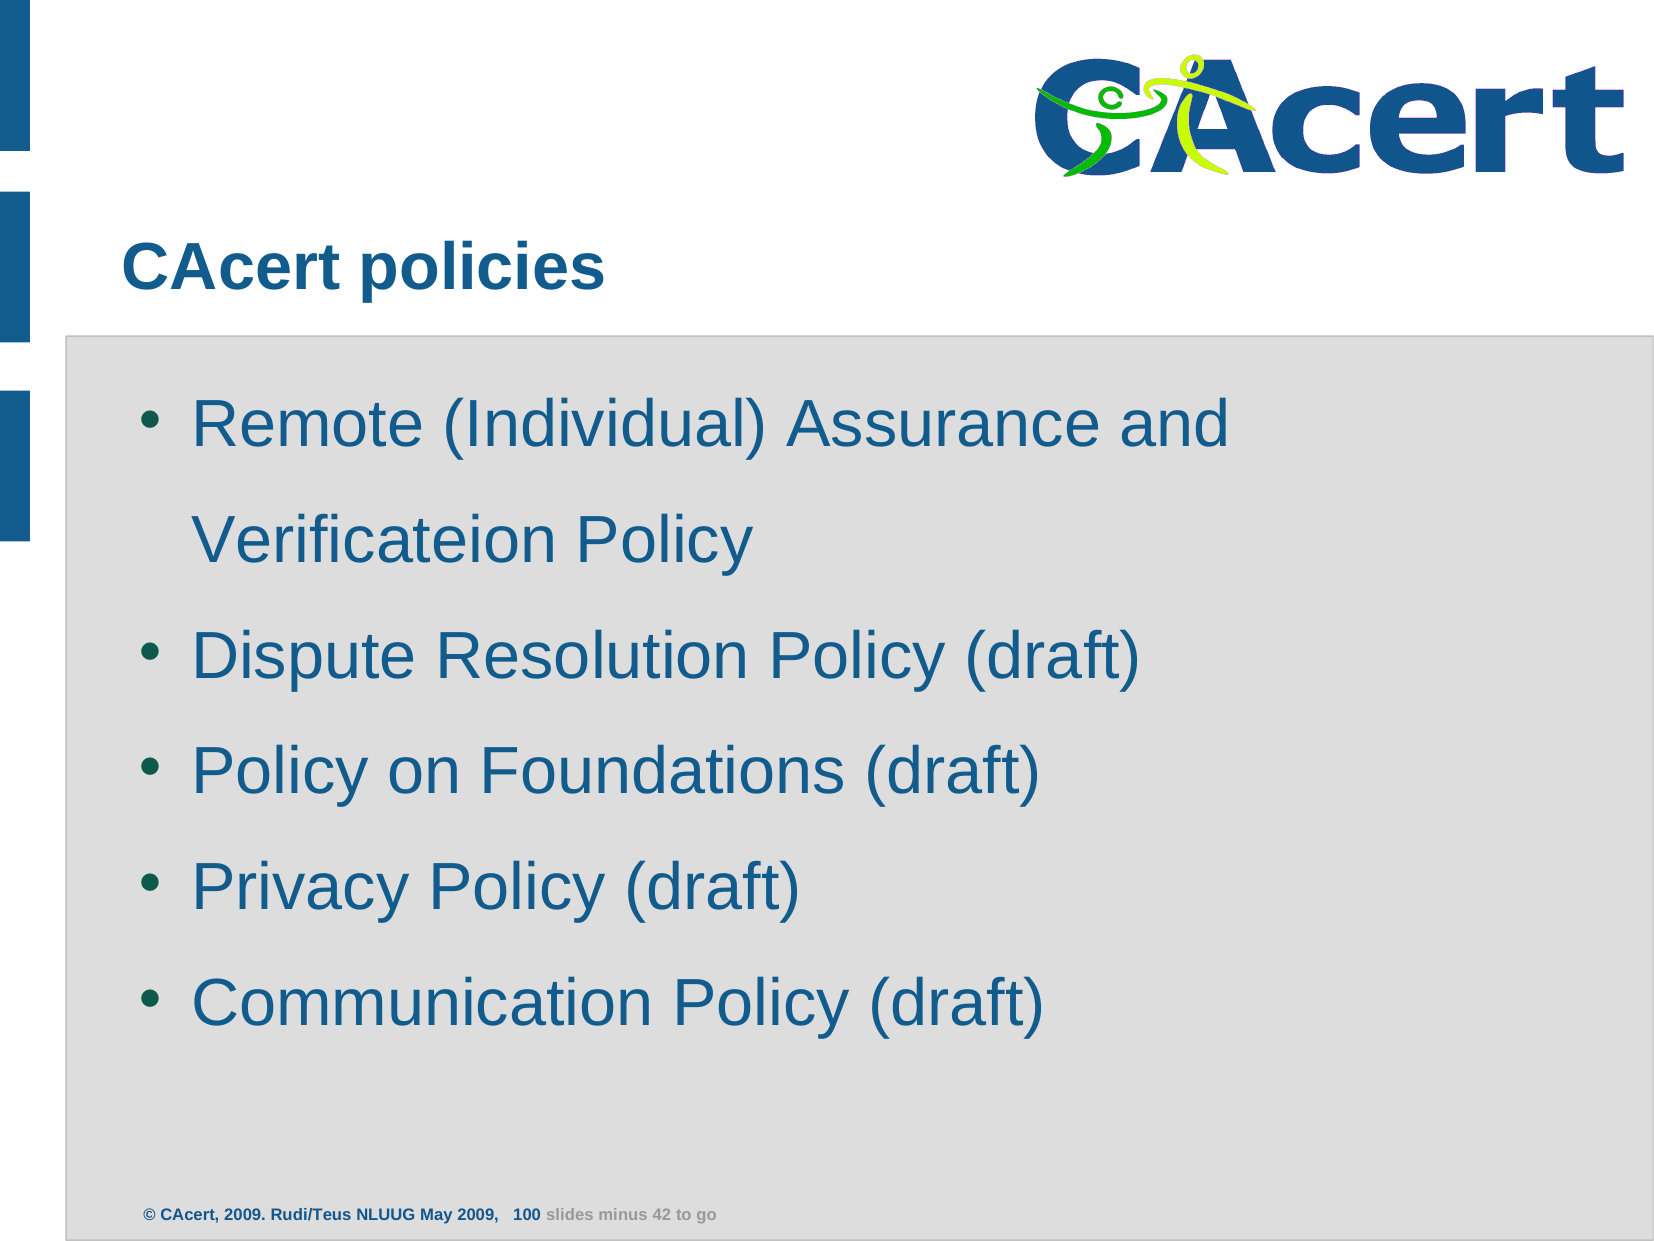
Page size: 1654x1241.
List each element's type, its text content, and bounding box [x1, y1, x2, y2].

picture [1033, 53, 1625, 178]
list Remote (Individual) Assurance and Verificateion Policy Dispute Resolution Policy (draft) Policy on Foundations (draft) Privacy Policy (draft) Communication Policy (draft) [121, 344, 1594, 1238]
title CAcert policies [121, 177, 1533, 315]
